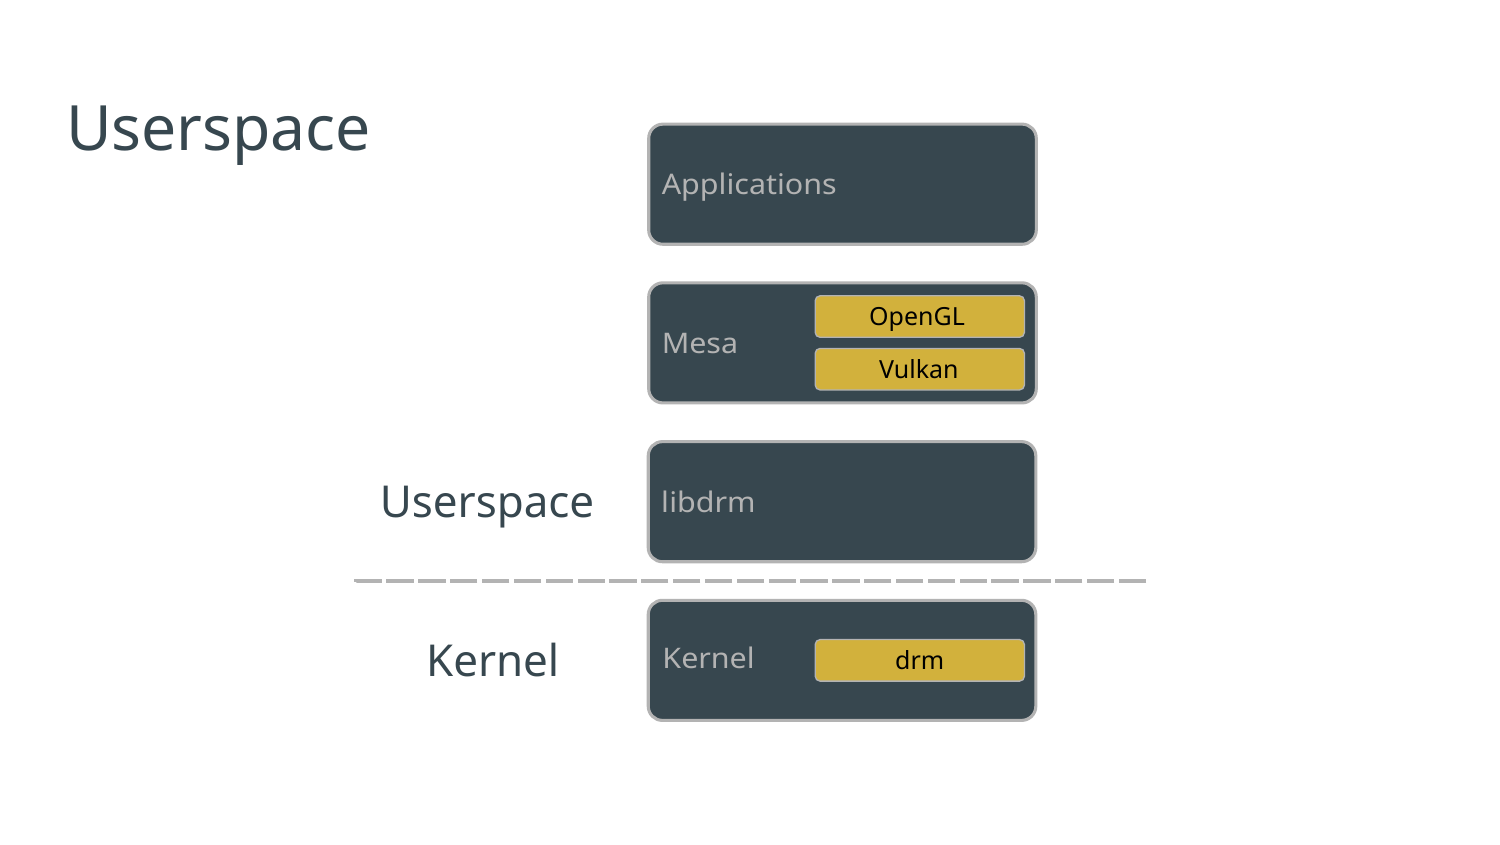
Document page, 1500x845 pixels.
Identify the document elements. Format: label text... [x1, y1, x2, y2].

title Userspace [51, 72, 1449, 122]
picture [0, 122, 1500, 722]
